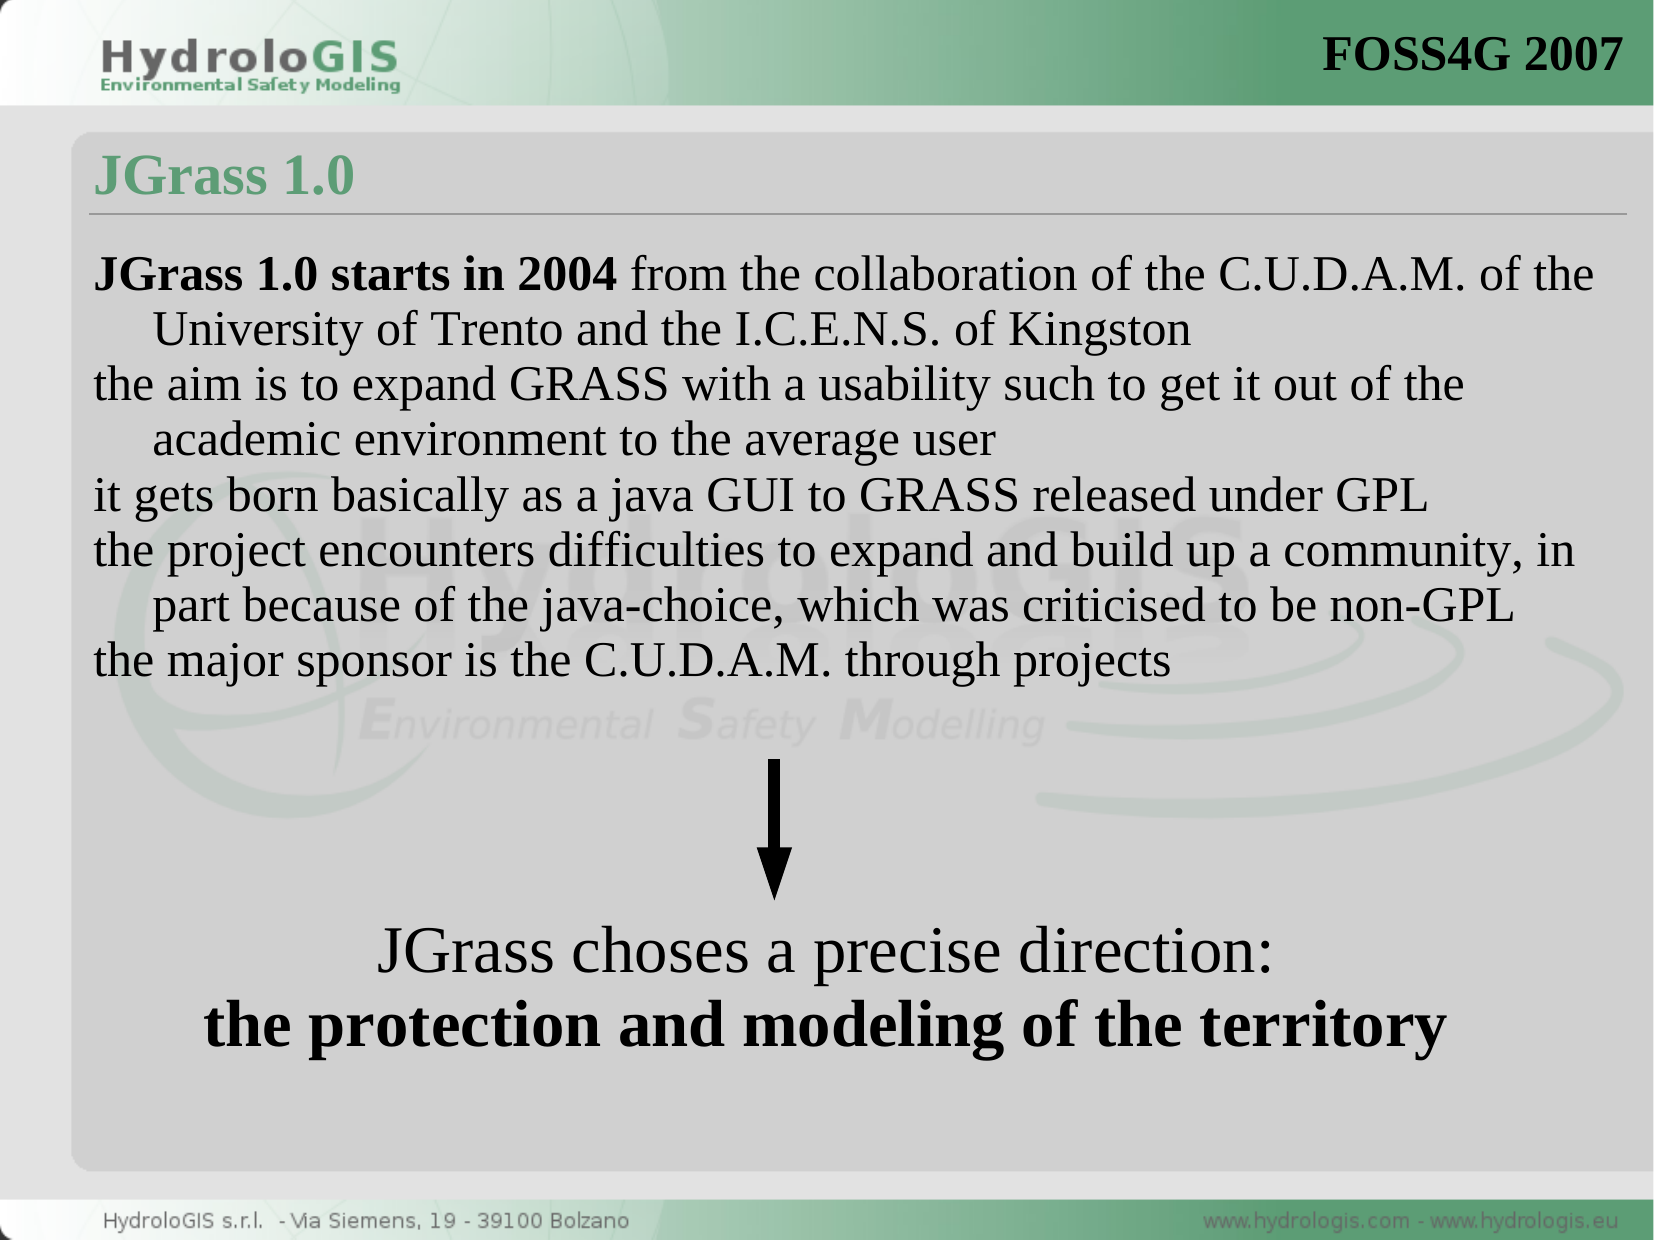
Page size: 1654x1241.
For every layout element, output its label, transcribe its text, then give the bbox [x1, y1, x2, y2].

picture [0, 0, 1654, 1240]
text_box JGrass 1.0 starts in 2004 from the collaboration of the C.U.D.A.M. of the University of Trento and the I.C.E.N.S. of Kingston the aim is to expand GRASS with a usability such to get it out of the academic environment to the average user it gets born basically as a java GUI to GRASS released under GPL the project encounters difficulties to expand and build up a community, in part because of the java-choice, which was criticised to be non-GPL the major sponsor is the C.U.D.A.M. through projects [93, 245, 1616, 702]
title JGrass 1.0 [93, 135, 1600, 215]
text_box JGrass choses a precise direction: the protection and modeling of the territory [203, 912, 1451, 1068]
